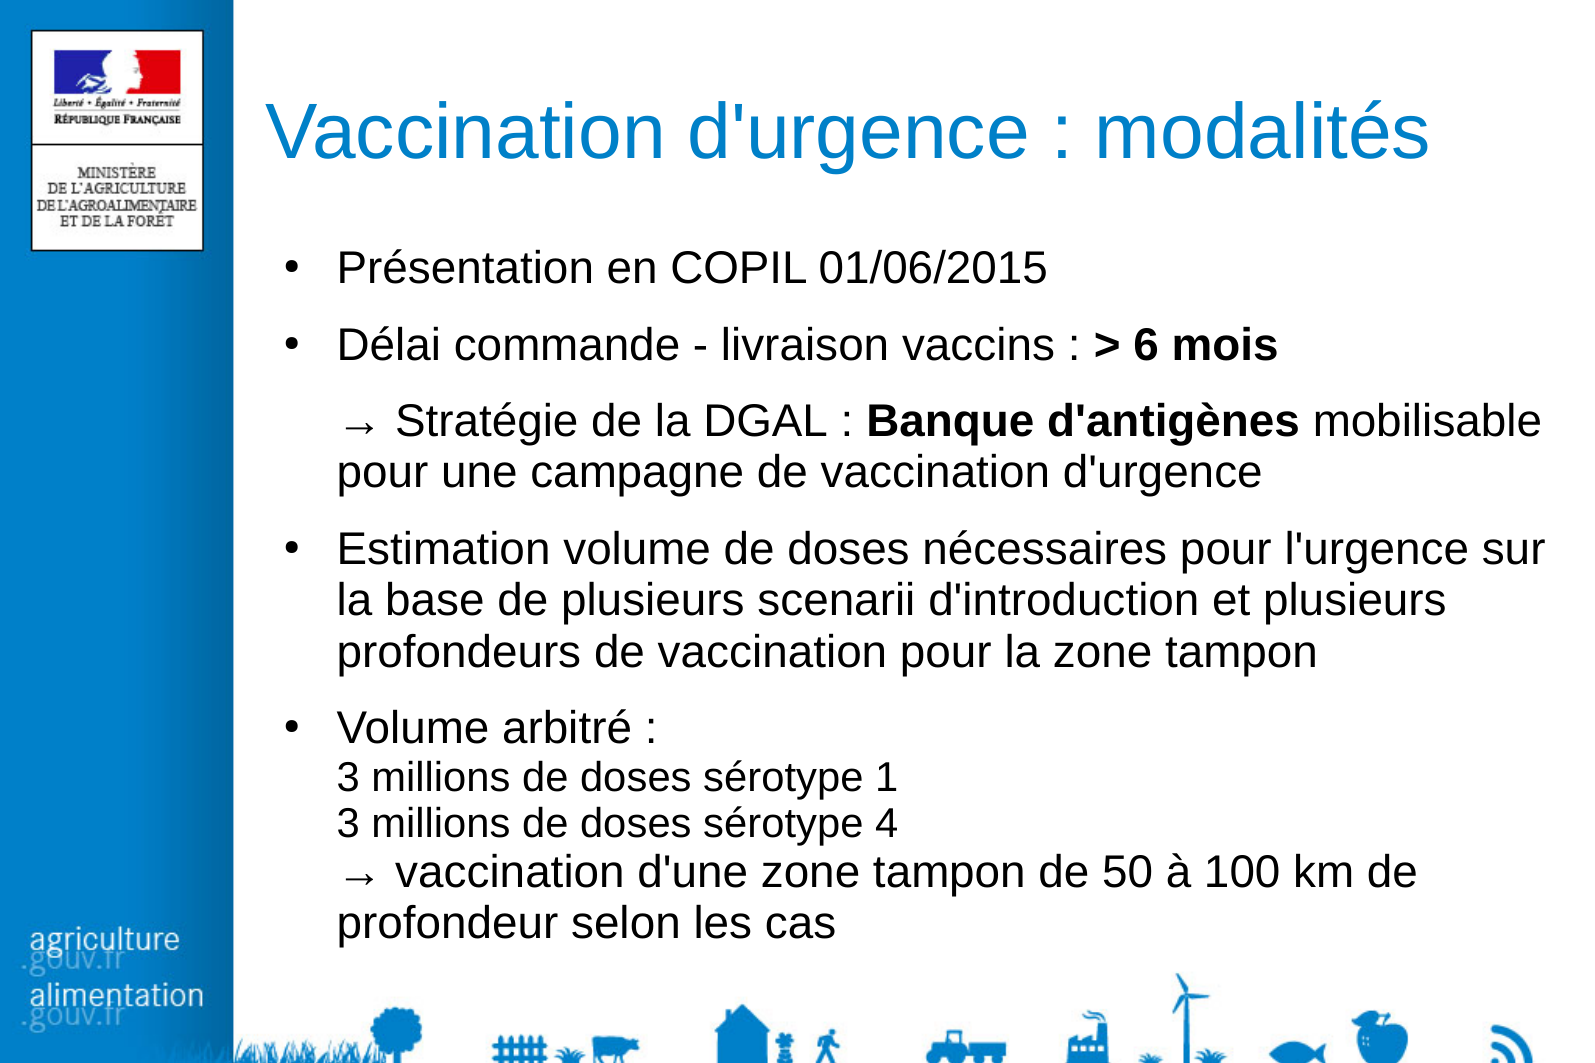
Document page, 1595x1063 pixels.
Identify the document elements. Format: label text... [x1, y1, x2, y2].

list Présentation en COPIL 01/06/2015 Délai commande - livraison vaccins : > 6 mois → Stratégie de la DGAL : Banque d'antigènes mobilisable pour une campagne de vaccination d'urgence Estimation volume de doses nécessaires pour l'urgence sur la base de plusieurs scenarii d'introduction et plusieurs profondeurs de vaccination pour la zone tampon Volume arbitré : 3 millions de doses sérotype 1 3 millions de doses sérotype 4 → vaccination d'une zone tampon de 50 à 100 km de profondeur selon les cas [265, 242, 1565, 1027]
title Vaccination d'urgence : modalités [265, 42, 1536, 220]
picture [0, 0, 1595, 1063]
